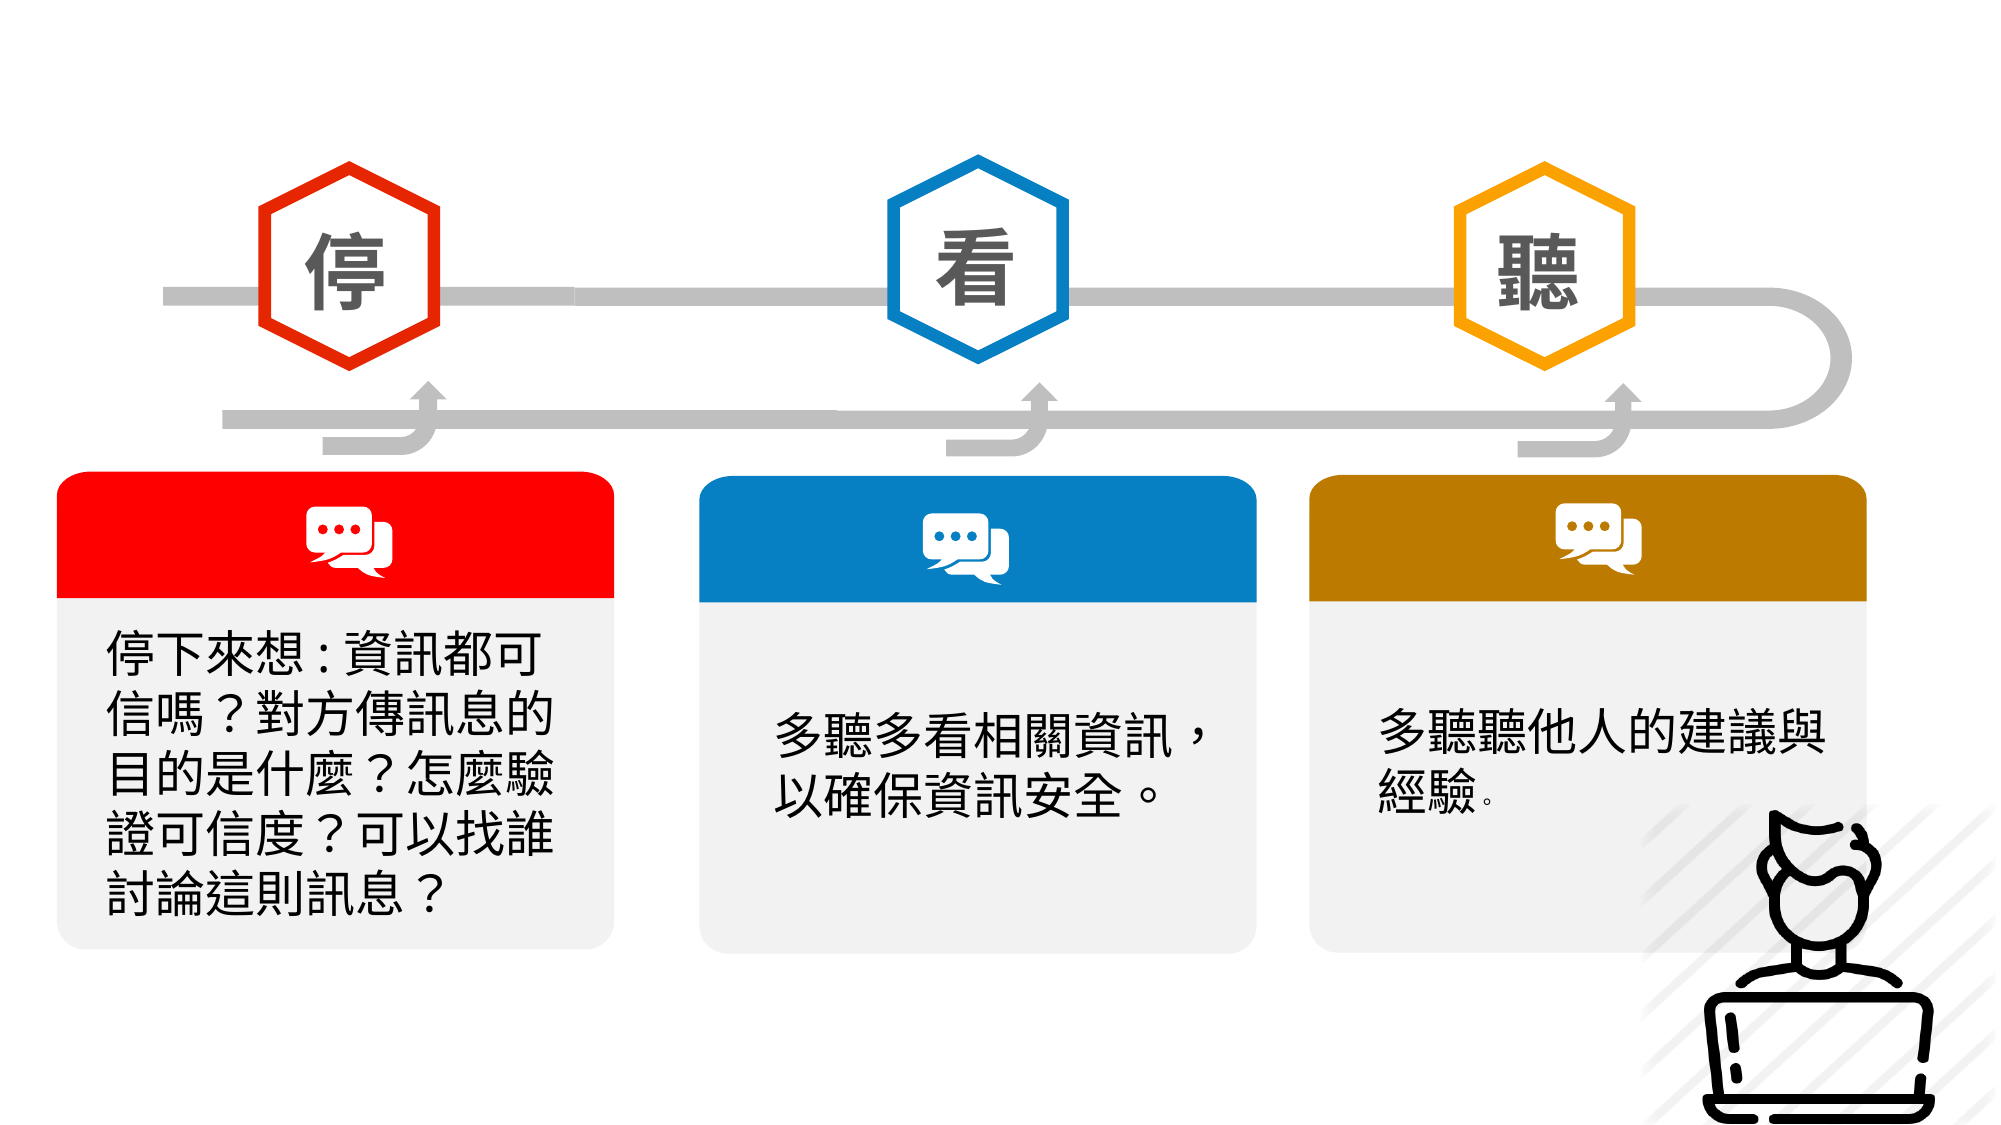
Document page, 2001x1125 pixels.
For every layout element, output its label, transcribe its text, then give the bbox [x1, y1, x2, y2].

text_box [163, 161, 1460, 327]
text_box [1309, 474, 1867, 953]
text_box [276, 328, 422, 365]
text_box [222, 168, 1852, 458]
text_box 停 [267, 212, 424, 328]
text_box [909, 323, 1048, 358]
text_box [56, 471, 615, 950]
text_box 聽 [1460, 212, 1617, 328]
text_box 多聽聽他人的建議與經驗。 [1362, 692, 1861, 828]
text_box 看 [897, 207, 1055, 323]
picture [1641, 804, 1996, 1125]
text_box 多聽多看相關資訊，以確保資訊安全。 [758, 696, 1257, 832]
text_box 停下來想:資訊都可信嗎？對方傳訊息的目的是什麼？怎麼驗證可信度？可以找誰討論這則訊息？ [91, 615, 590, 931]
text_box [699, 475, 1257, 954]
